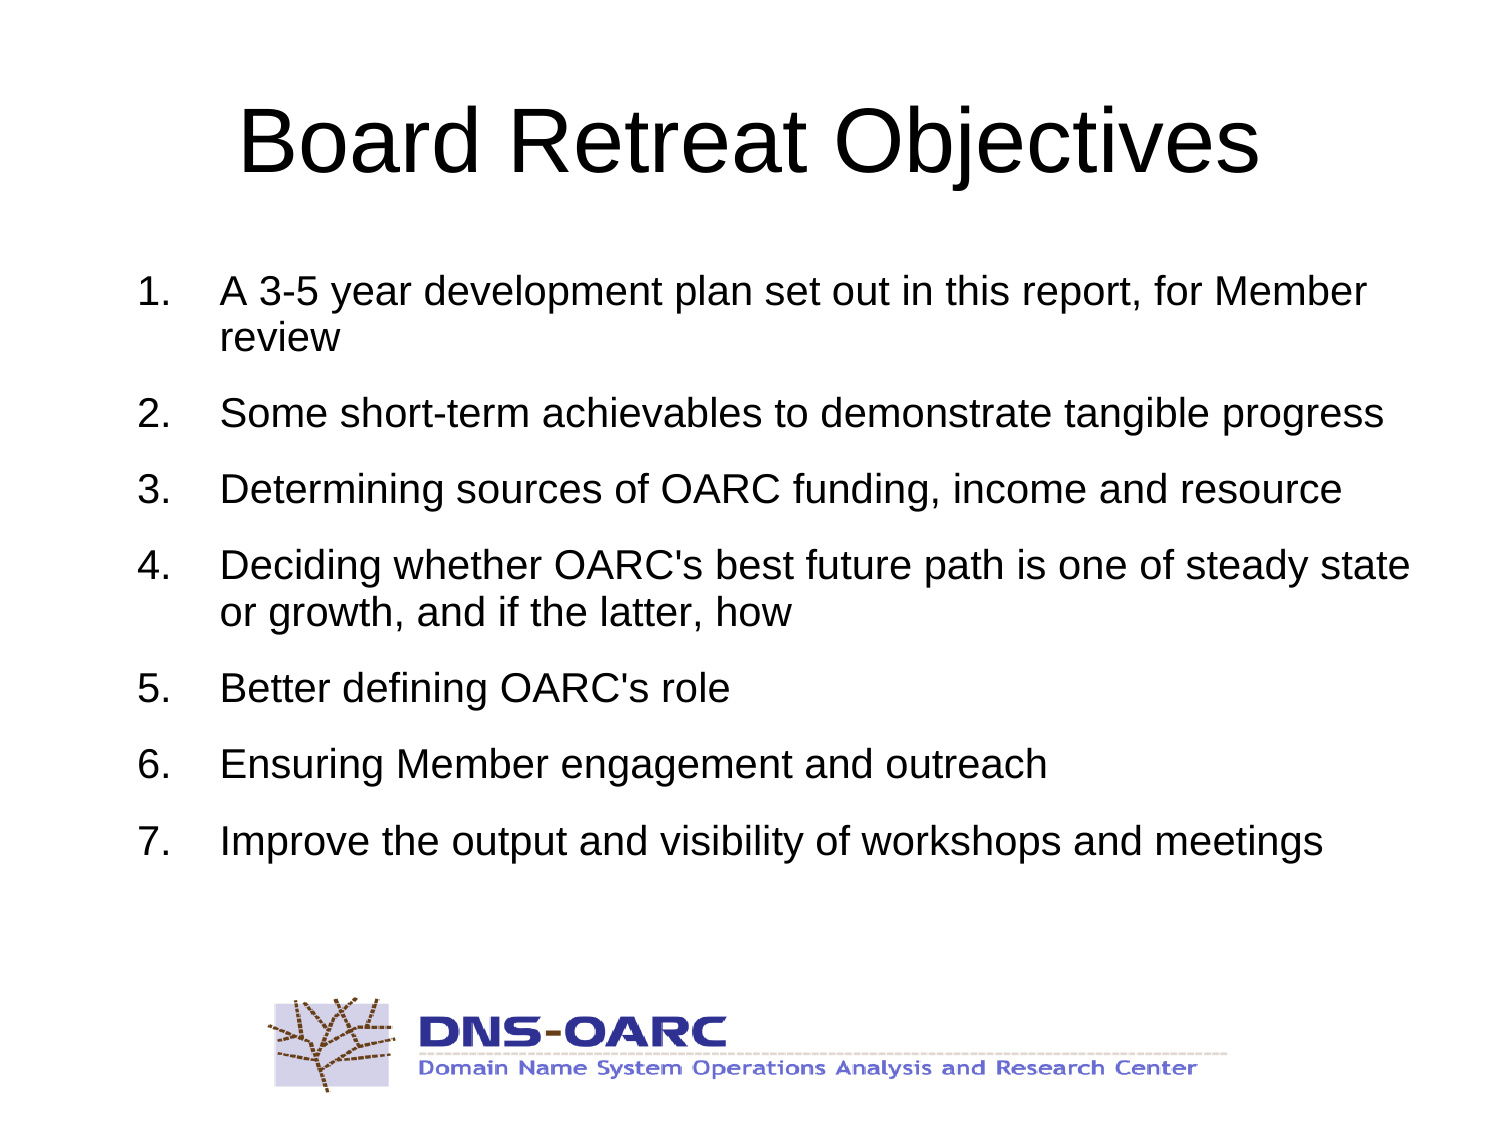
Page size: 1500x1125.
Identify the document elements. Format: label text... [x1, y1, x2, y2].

picture [214, 991, 1259, 1099]
title Board Retreat Objectives [75, 44, 1426, 233]
list A 3-5 year development plan set out in this report, for Member review Some short-term achievables to demonstrate tangible progress Determining sources of OARC funding, income and resource Deciding whether OARC's best future path is one of steady state or growth, and if the latter, how Better defining OARC's role Ensuring Member engagement and outreach Improve the output and visibility of workshops and meetings [75, 263, 1426, 916]
